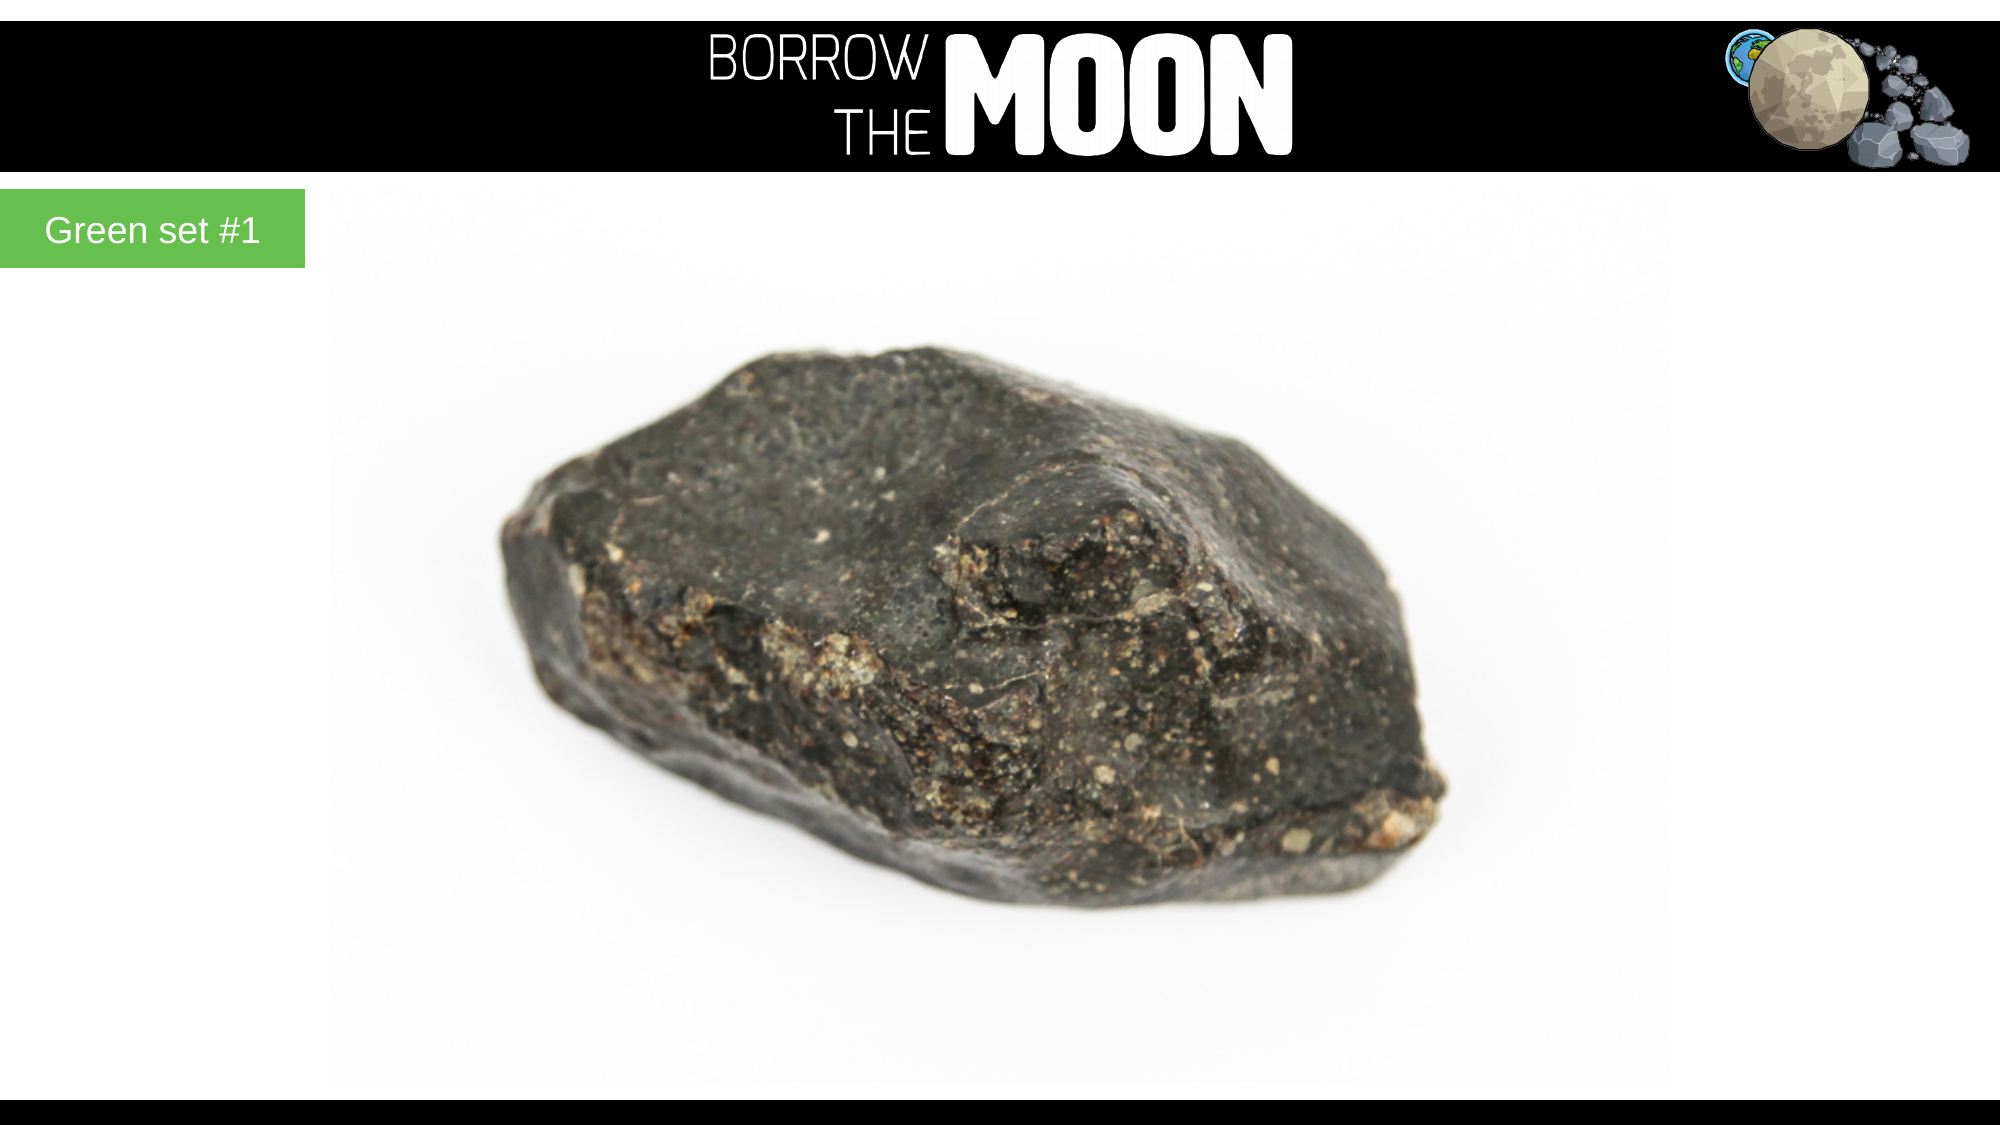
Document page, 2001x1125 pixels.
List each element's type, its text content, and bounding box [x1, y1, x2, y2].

picture [329, 189, 1671, 1083]
text_box Green set #1 [0, 189, 305, 268]
